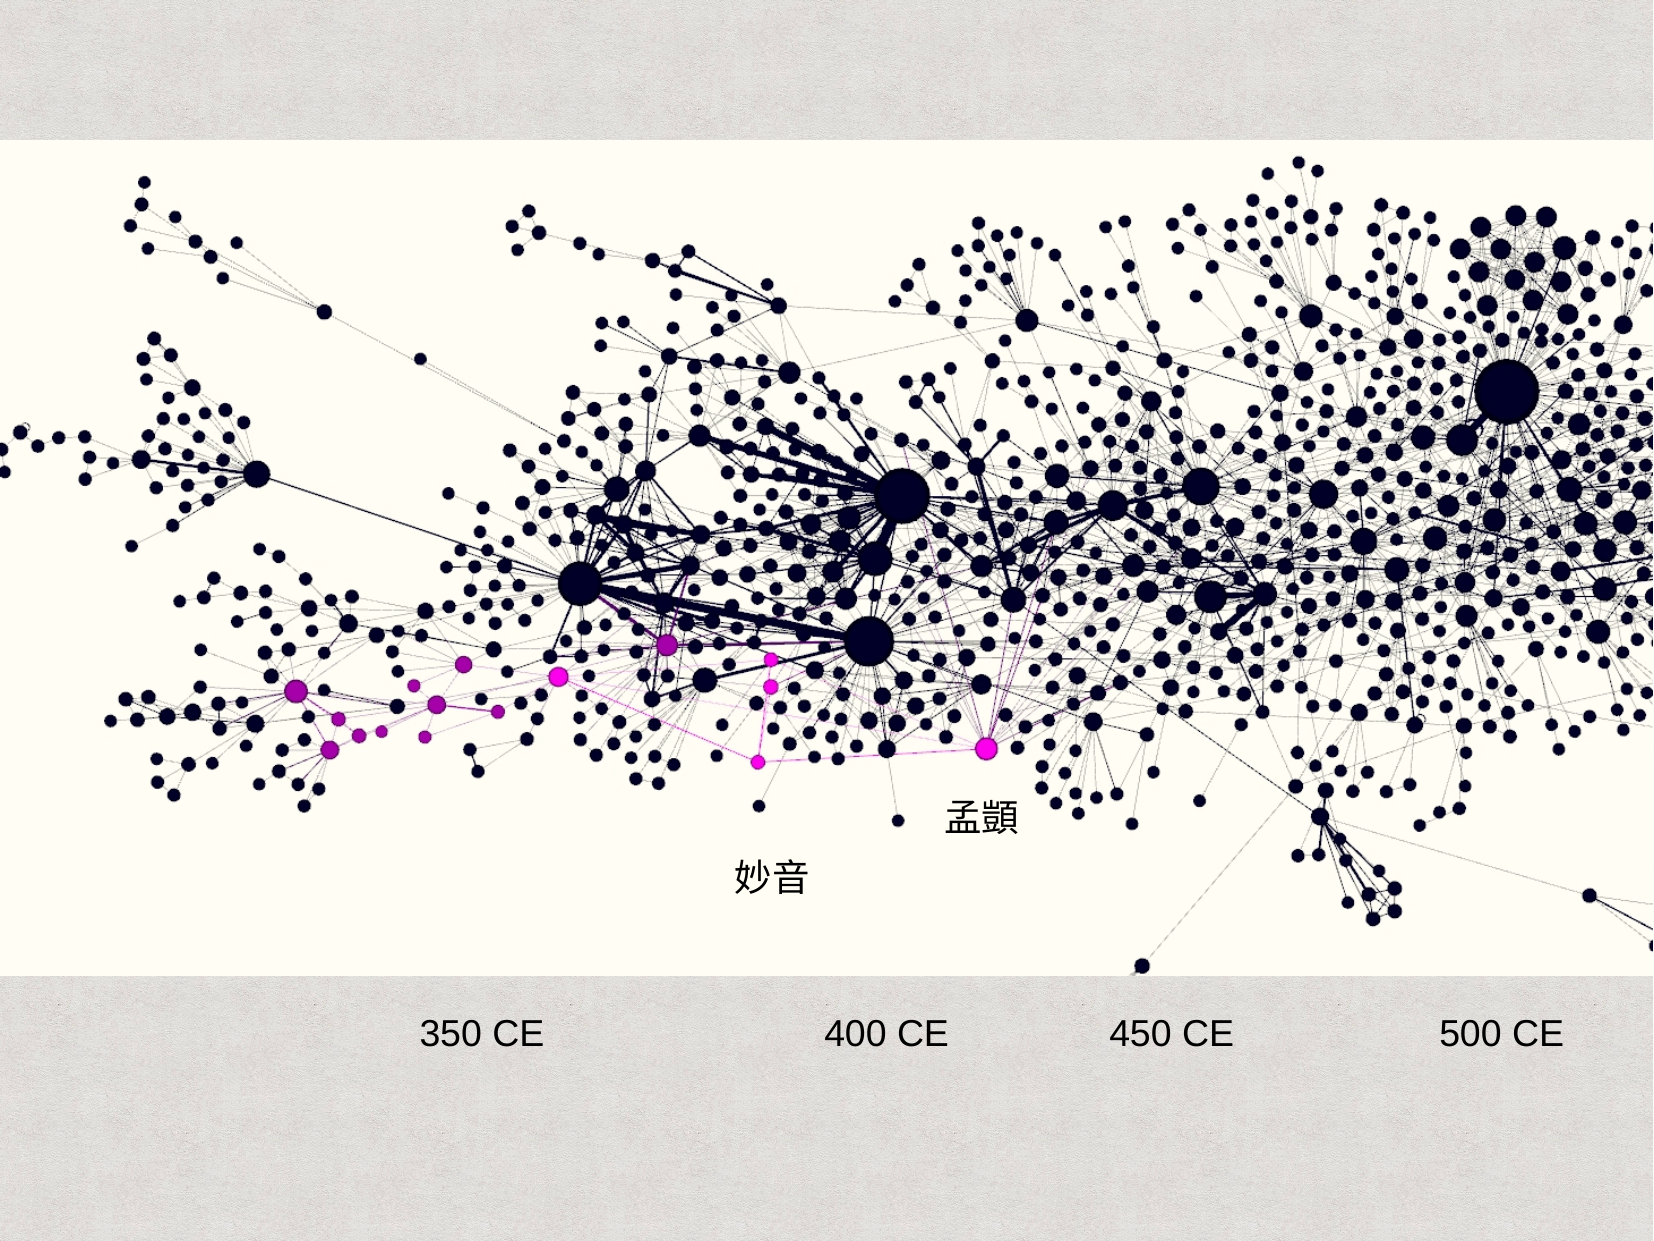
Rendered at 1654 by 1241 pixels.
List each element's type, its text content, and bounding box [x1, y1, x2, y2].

text_box 400 CE [809, 1005, 975, 1063]
text_box 350 CE [404, 1005, 585, 1081]
text_box 450 CE [1094, 1005, 1260, 1066]
picture [0, 0, 1654, 1241]
text_box 孟顗 [929, 780, 1035, 850]
text_box 妙音 [719, 840, 855, 916]
text_box 500 CE [1424, 1005, 1590, 1066]
